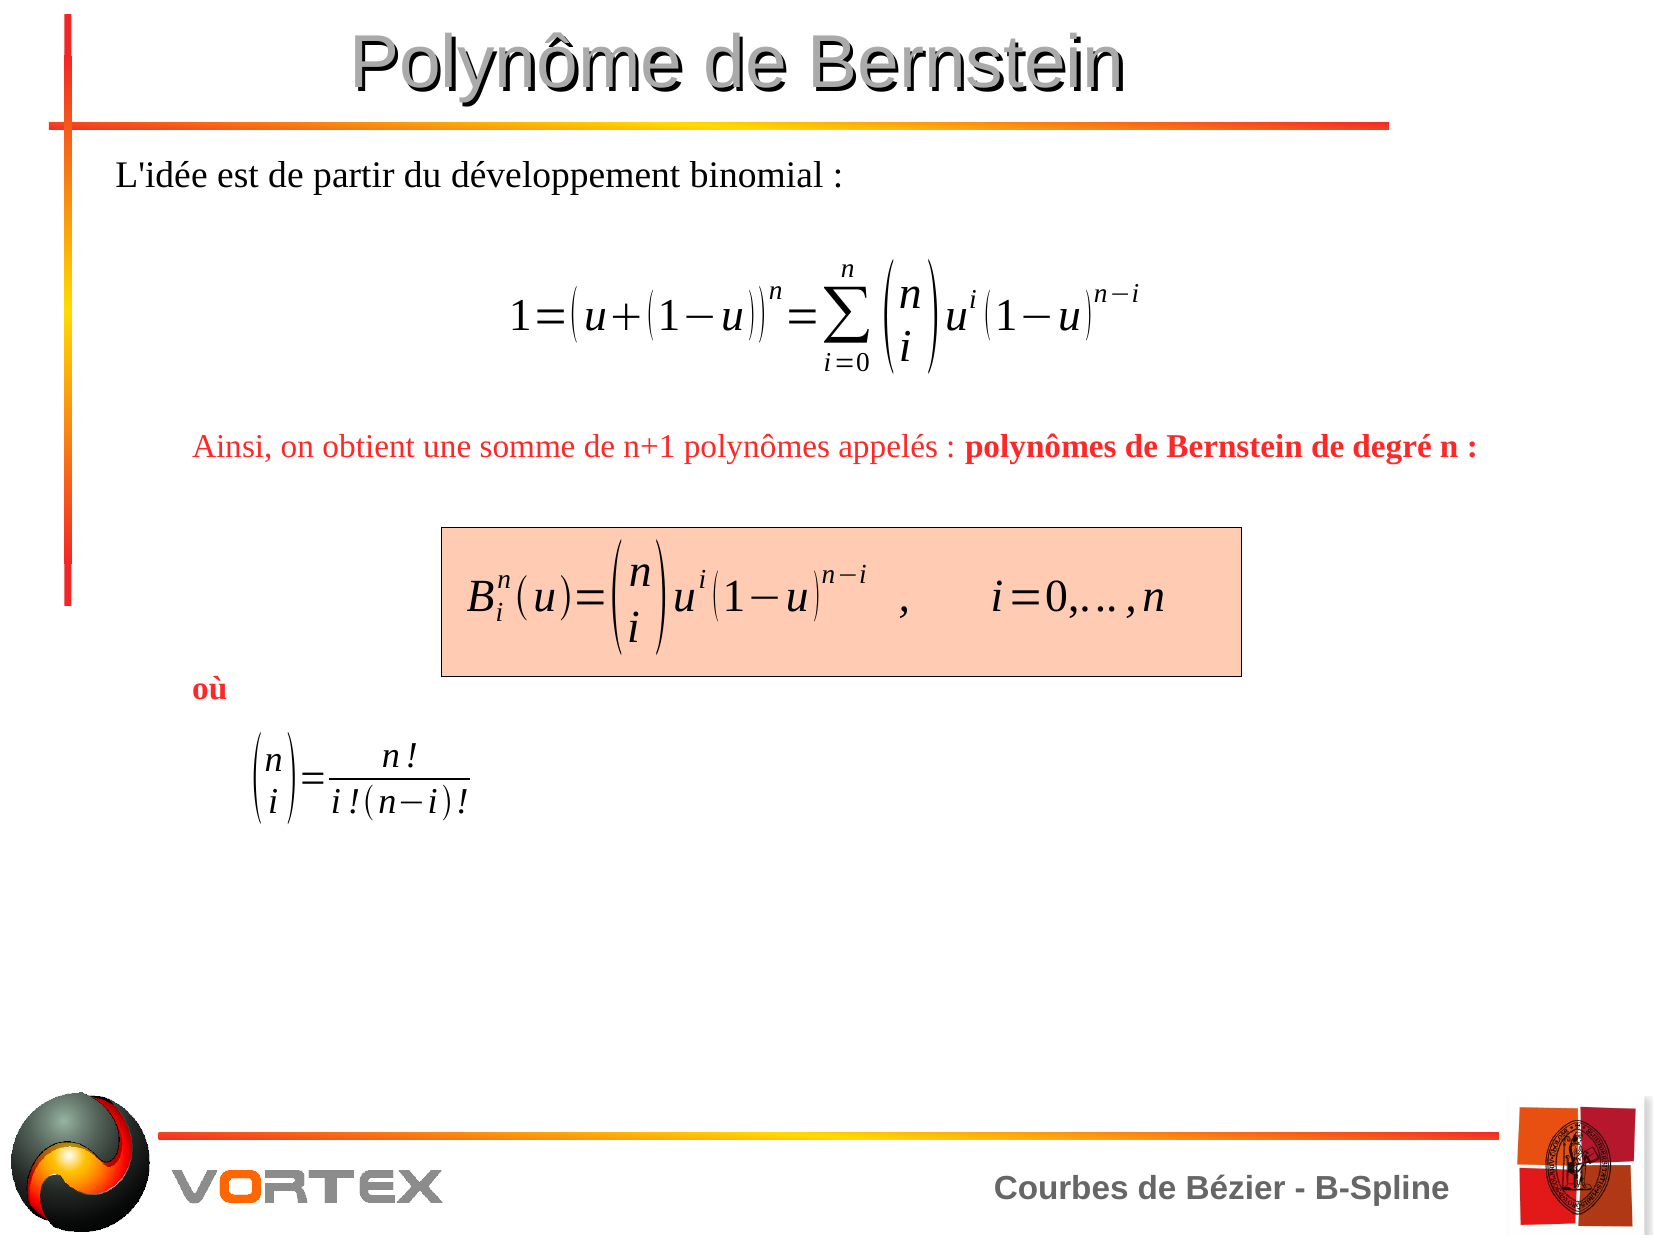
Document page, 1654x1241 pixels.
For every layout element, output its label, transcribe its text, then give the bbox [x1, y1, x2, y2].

chart [456, 536, 1173, 658]
list L'idée est de partir du développement binomial : Ainsi, on obtient une somme de n+1 polynômes appelés : polynômes de Bernstein de degré n : où [97, 153, 1571, 1109]
chart [244, 730, 479, 827]
picture [11, 1092, 443, 1232]
title Polynôme de Bernstein [82, 4, 1392, 120]
chart [502, 253, 1146, 377]
picture [1505, 1096, 1653, 1235]
